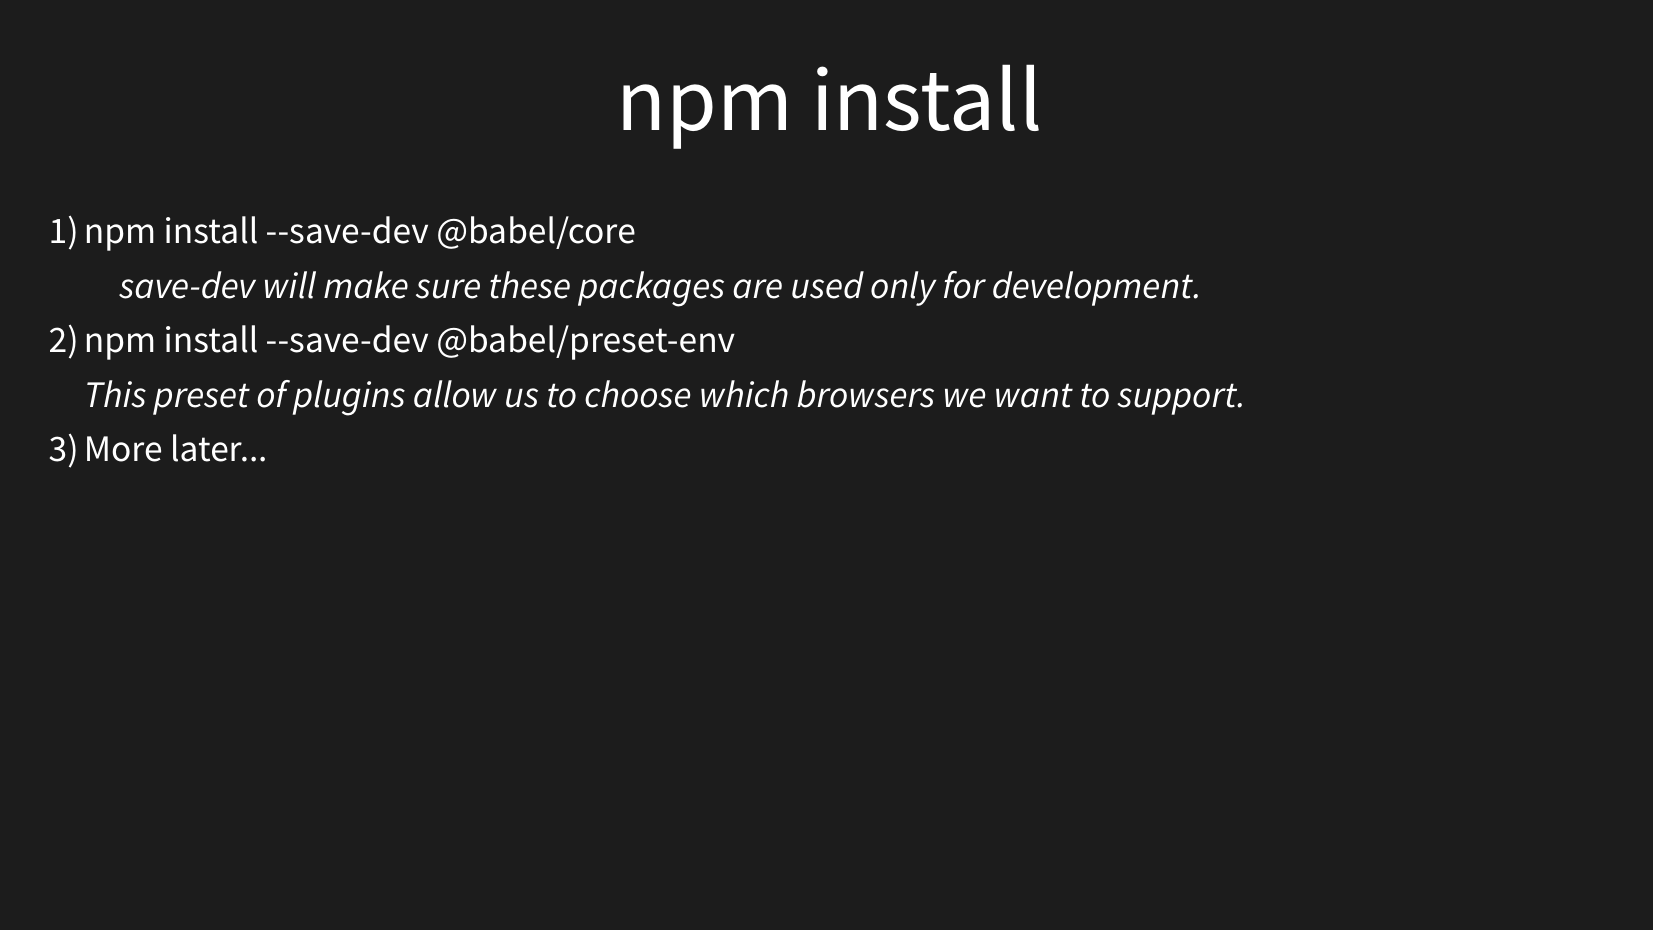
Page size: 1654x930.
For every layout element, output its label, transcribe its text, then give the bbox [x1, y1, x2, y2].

text_box npm install --save-dev @babel/core save-dev will make sure these packages are used only for development. npm install --save-dev @babel/preset-env This preset of plugins allow us to choose which browsers we want to support. More later... [33, 192, 1542, 534]
title npm install [3, 19, 1653, 176]
